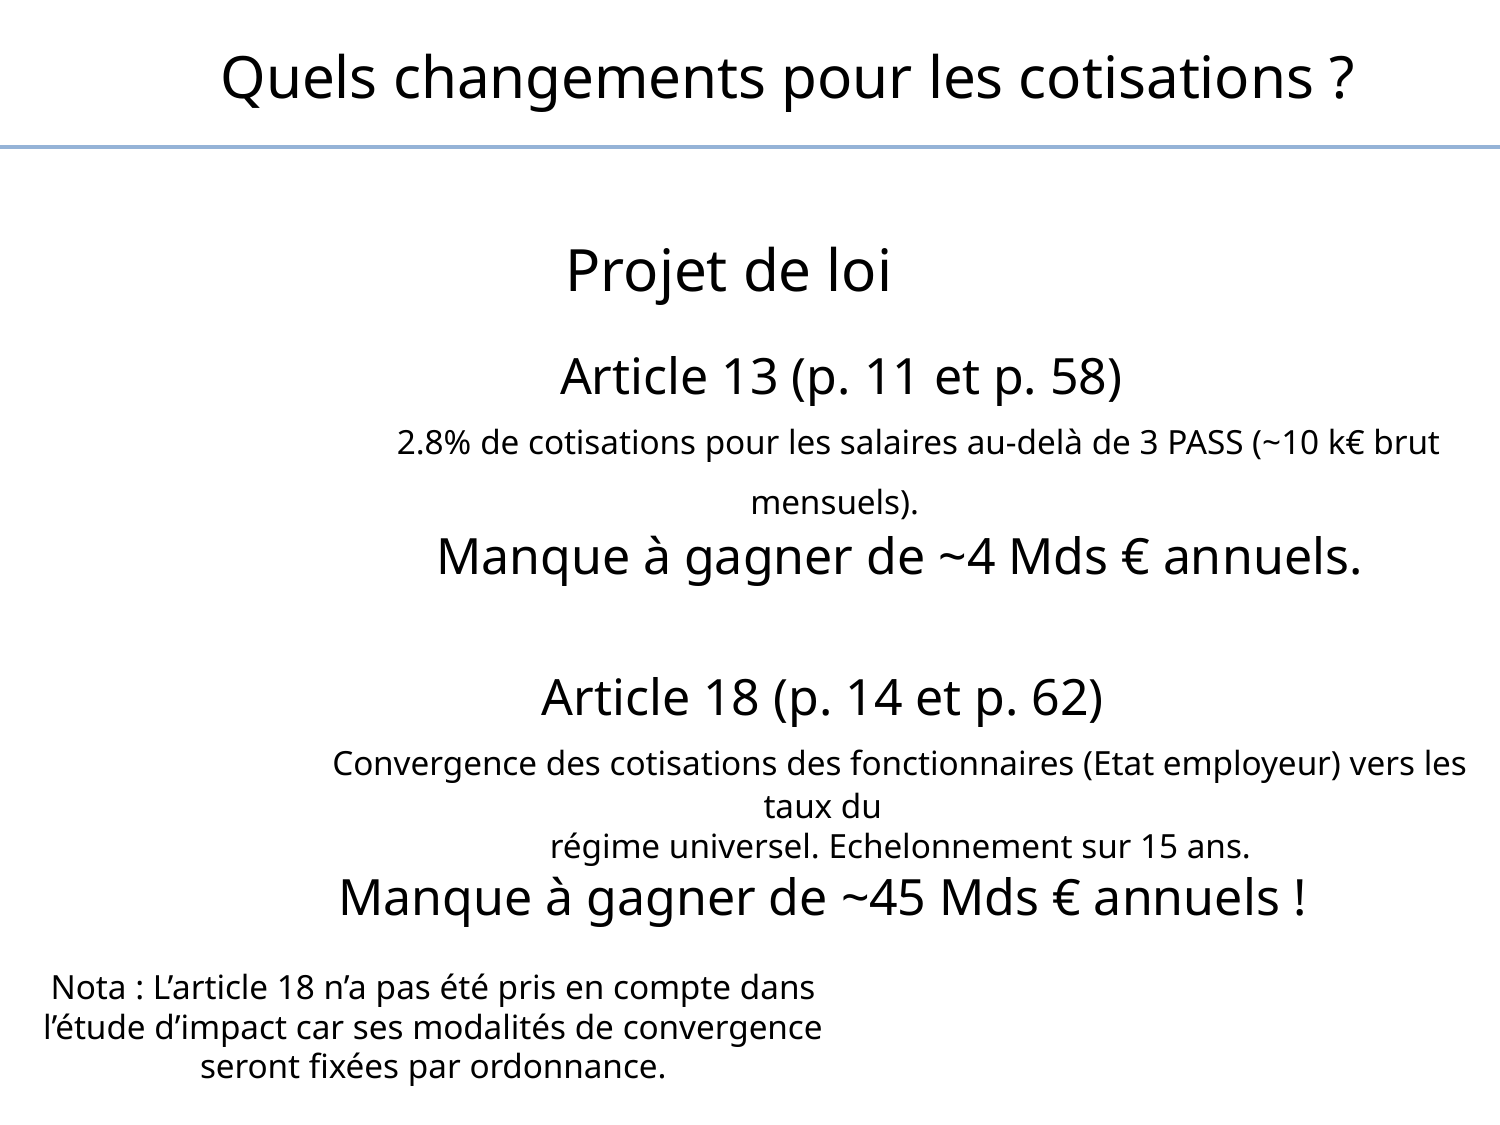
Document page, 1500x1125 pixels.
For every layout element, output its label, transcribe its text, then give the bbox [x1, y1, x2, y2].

text_box Quels changements pour les cotisations ? [172, 32, 1403, 118]
text_box Projet de loi [60, 225, 1398, 311]
text_box Article 13 (p. 11 et p. 58) 2.8% de cotisations pour les salaires au-delà de 3 PASS (~10 k€ brut mensuels). Manque à gagner de ~4 Mds € annuels. [172, 337, 1500, 593]
text_box Nota : L’article 18 n’a pas été pris en compte dans l’étude d’impact car ses modalités de convergence seront fixées par ordonnance. [23, 958, 845, 1094]
text_box Article 18 (p. 14 et p. 62) Convergence des cotisations des fonctionnaires (Etat employeur) vers les taux du régime universel. Echelonnement sur 15 ans. Manque à gagner de ~45 Mds € annuels ! [154, 658, 1492, 933]
